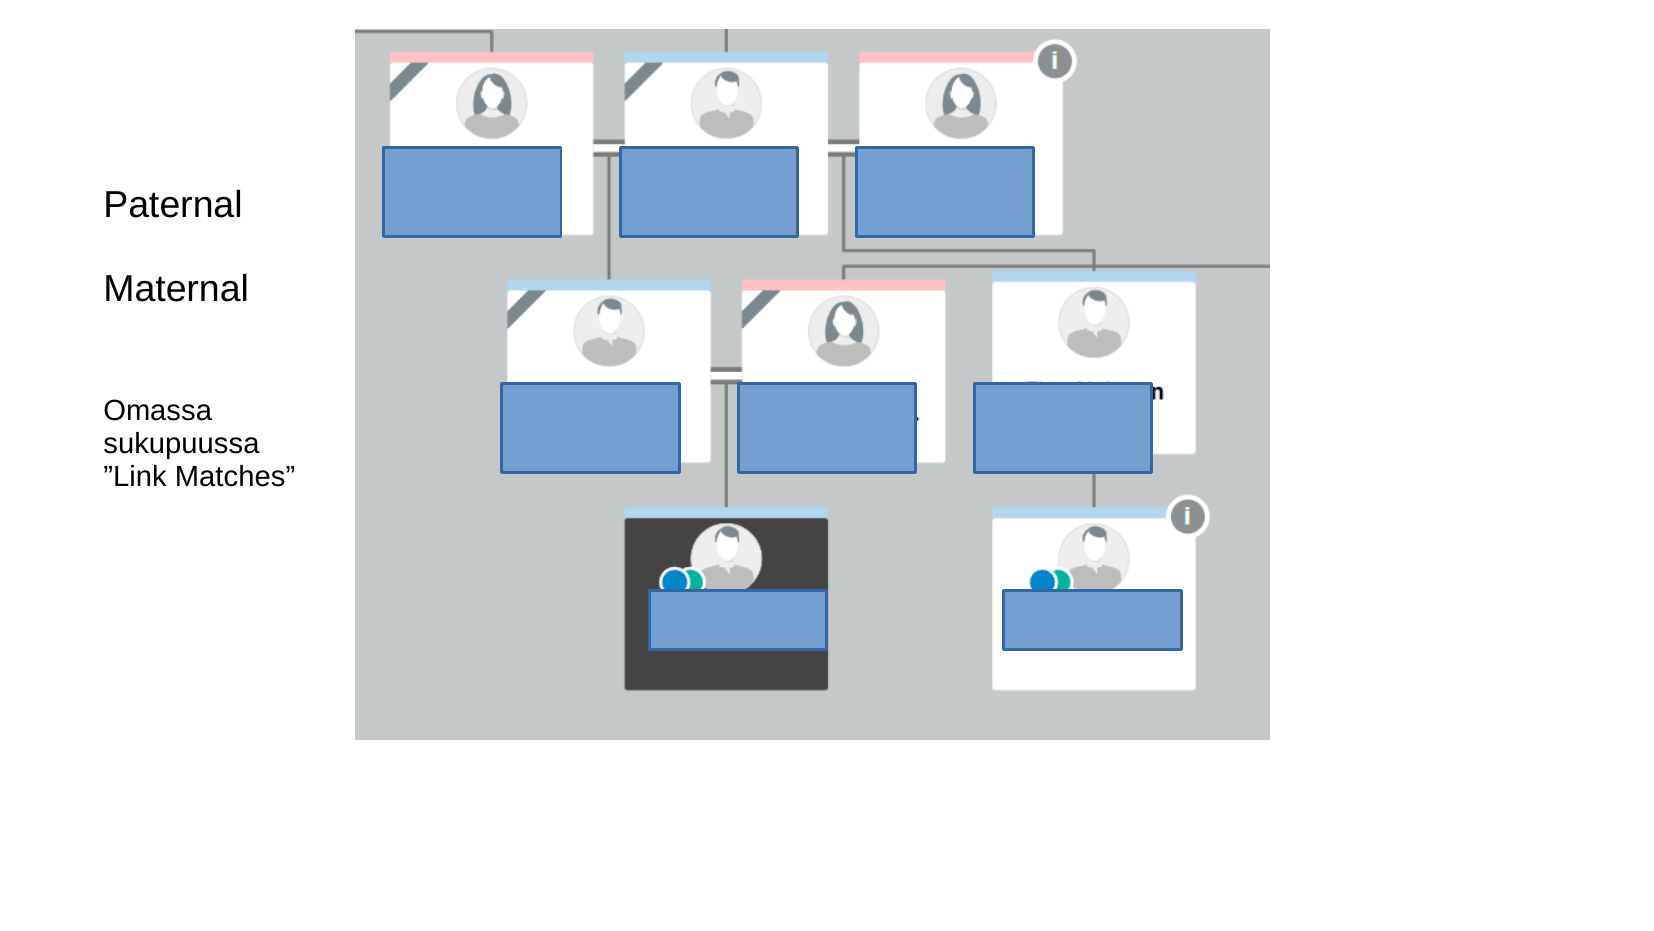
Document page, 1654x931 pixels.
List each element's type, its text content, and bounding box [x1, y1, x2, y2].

text_box [383, 147, 562, 237]
text_box Paternal Maternal Omassa sukupuussa ”Link Matches” [88, 176, 325, 532]
text_box [1003, 590, 1182, 650]
text_box [649, 590, 827, 650]
text_box [974, 383, 1152, 473]
text_box [856, 147, 1034, 237]
text_box [620, 147, 798, 237]
text_box [738, 383, 916, 473]
picture [355, 29, 1270, 740]
text_box [501, 383, 680, 473]
